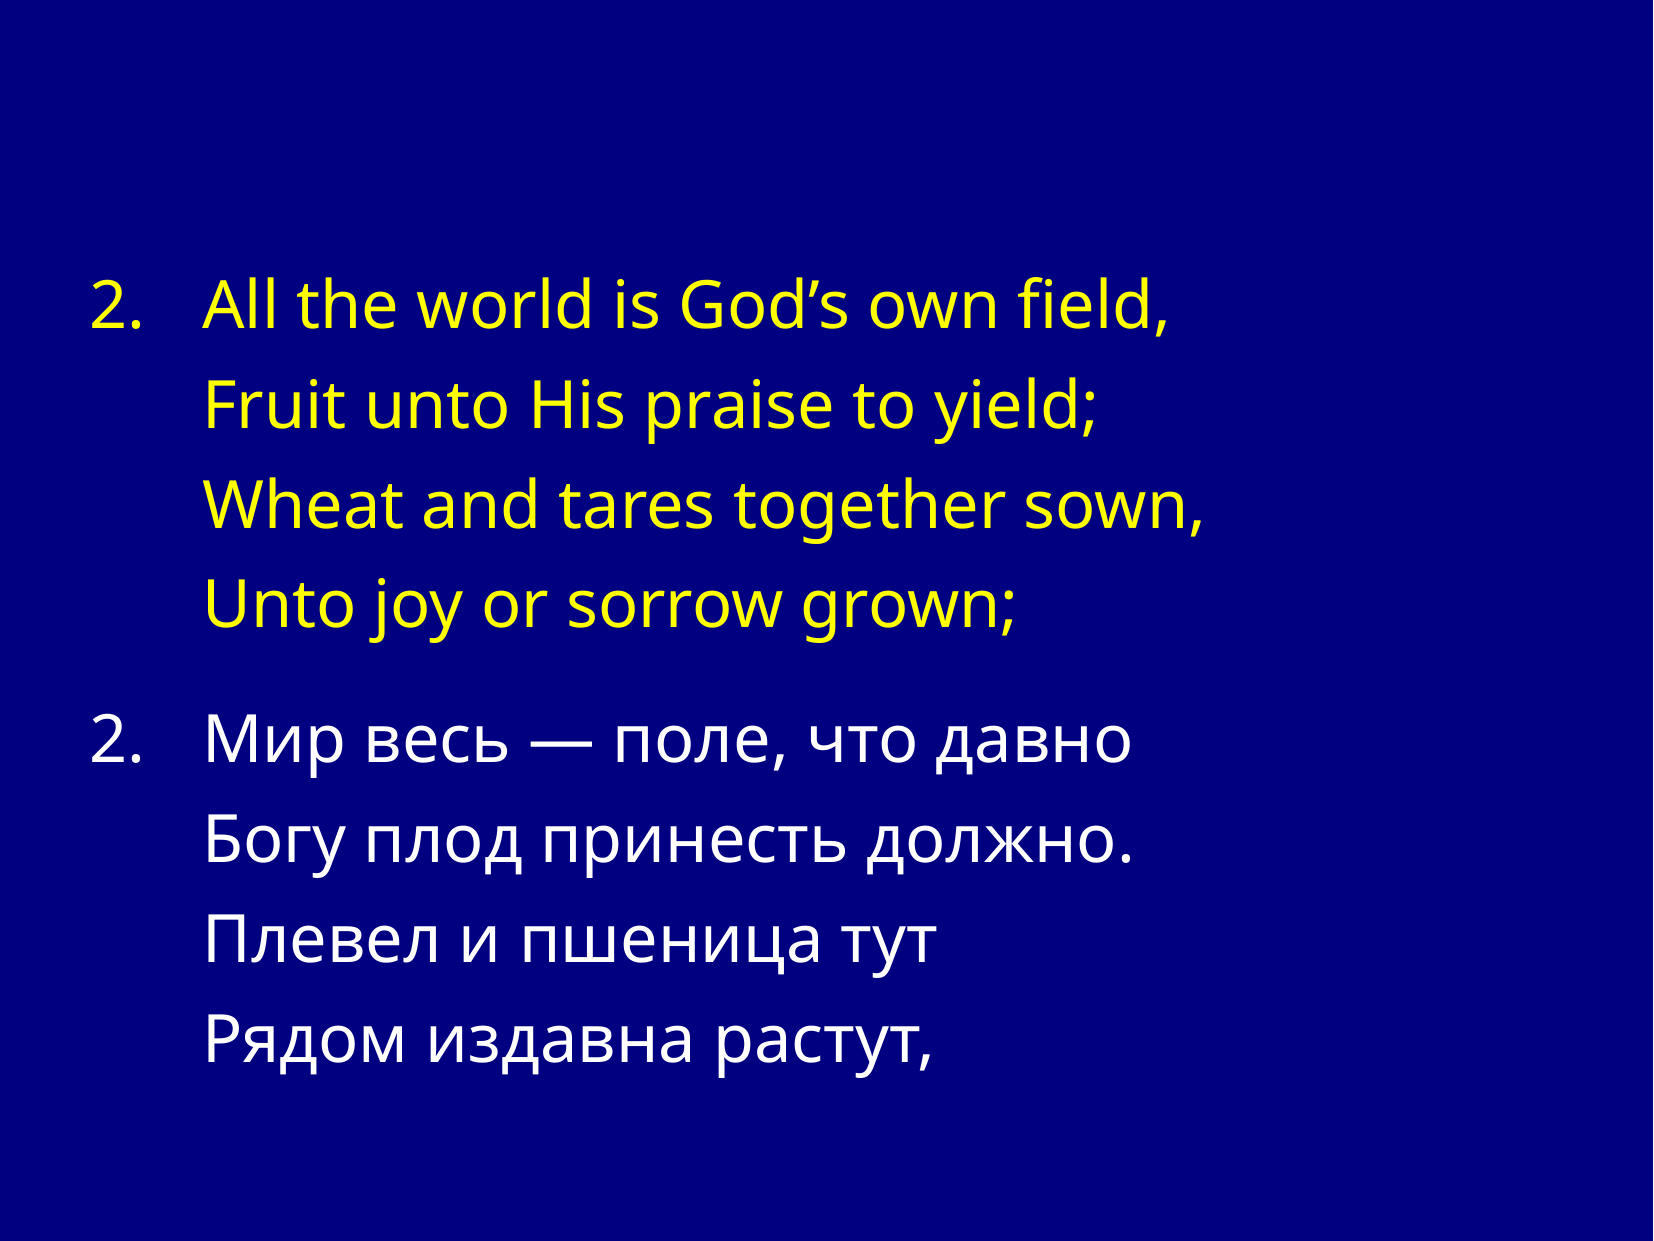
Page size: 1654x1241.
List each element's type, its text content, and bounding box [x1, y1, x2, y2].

text_box 2. Мир весь — поле, что давно Богу плод принесть должно. Плевел и пшеница тут Рядом издавна растут, [75, 675, 1576, 1163]
text_box 2. All the world is God’s own field, Fruit unto His praise to yield; Wheat and tares together sown, Unto joy or sorrow grown; [75, 150, 1576, 638]
